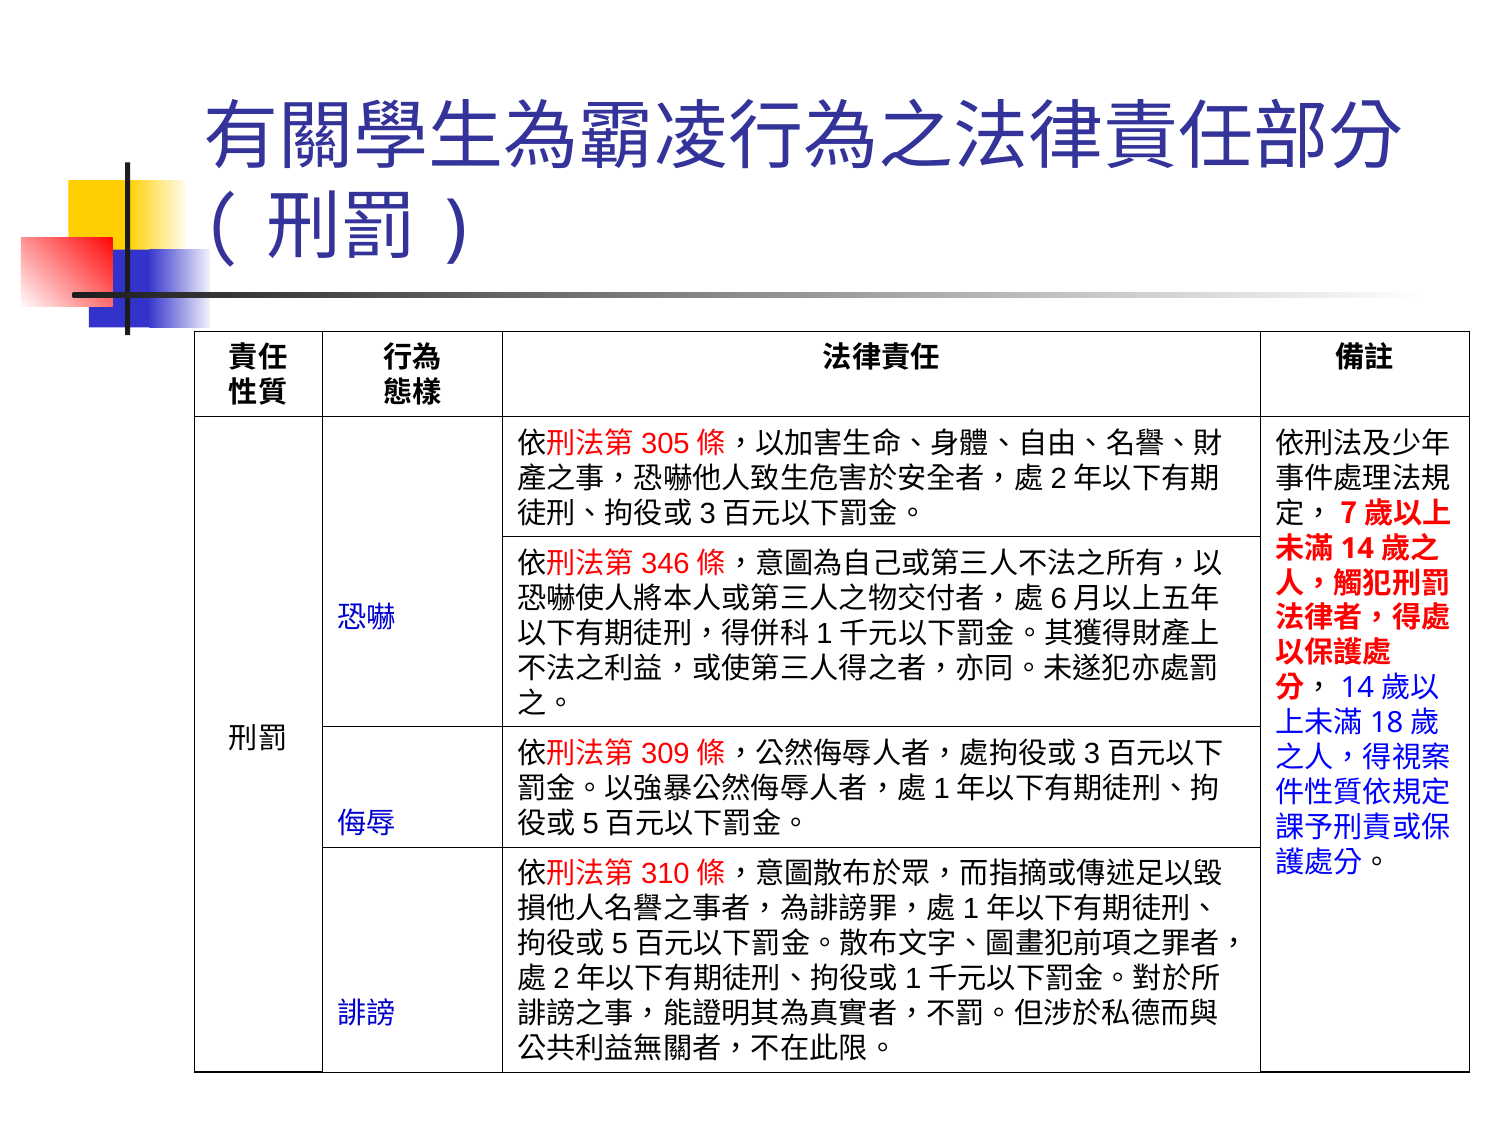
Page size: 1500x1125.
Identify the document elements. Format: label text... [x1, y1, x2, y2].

table_cell 恐嚇 [323, 417, 502, 726]
table_header 行為 態樣 [323, 332, 502, 416]
table_cell 依刑法第309條，公然侮辱人者，處拘役或3百元以下罰金。以強暴公然侮辱人者，處1年以下有期徒刑、拘役或5百元以下罰金。 [503, 727, 1260, 847]
table_cell 依刑法第310條，意圖散布於眾，而指摘或傳述足以毀損他人名譽之事者，為誹謗罪，處1年以下有期徒刑、拘役或5百元以下罰金。散布文字、圖畫犯前項之罪者，處2年以下有期徒刑、拘役或1千元以下罰金。對於所誹謗之事，能證明其為真實者，不罰。但涉於私德而與公共利益無關者，不在此限。 [503, 848, 1260, 1072]
table_header 法律責任 [503, 332, 1260, 416]
table_cell 依刑法第305條，以加害生命、身體、自由、名譽、財產之事，恐嚇他人致生危害於安全者，處2年以下有期徒刑、拘役或3百元以下罰金。 [503, 417, 1260, 536]
table_cell 刑罰 [195, 417, 322, 1071]
table_cell 誹謗 [323, 848, 502, 1072]
table_cell 依刑法及少年事件處理法規定，7歲以上未滿14歲之人，觸犯刑罰法律者，得處以保護處分，14歲以上未滿18歲之人，得視案件性質依規定課予刑責或保護處分。 [1261, 417, 1469, 1071]
table_header 責任 性質 [195, 332, 322, 416]
table_cell 侮辱 [323, 727, 502, 847]
table_header 備註 [1261, 332, 1469, 416]
table_cell 依刑法第346條，意圖為自己或第三人不法之所有，以恐嚇使人將本人或第三人之物交付者，處6月以上五年以下有期徒刑，得併科1千元以下罰金。其獲得財產上不法之利益，或使第三人得之者，亦同。未遂犯亦處罰之。 [503, 537, 1260, 726]
title 有關學生為霸凌行為之法律責任部分 (刑罰) [188, 35, 1468, 276]
